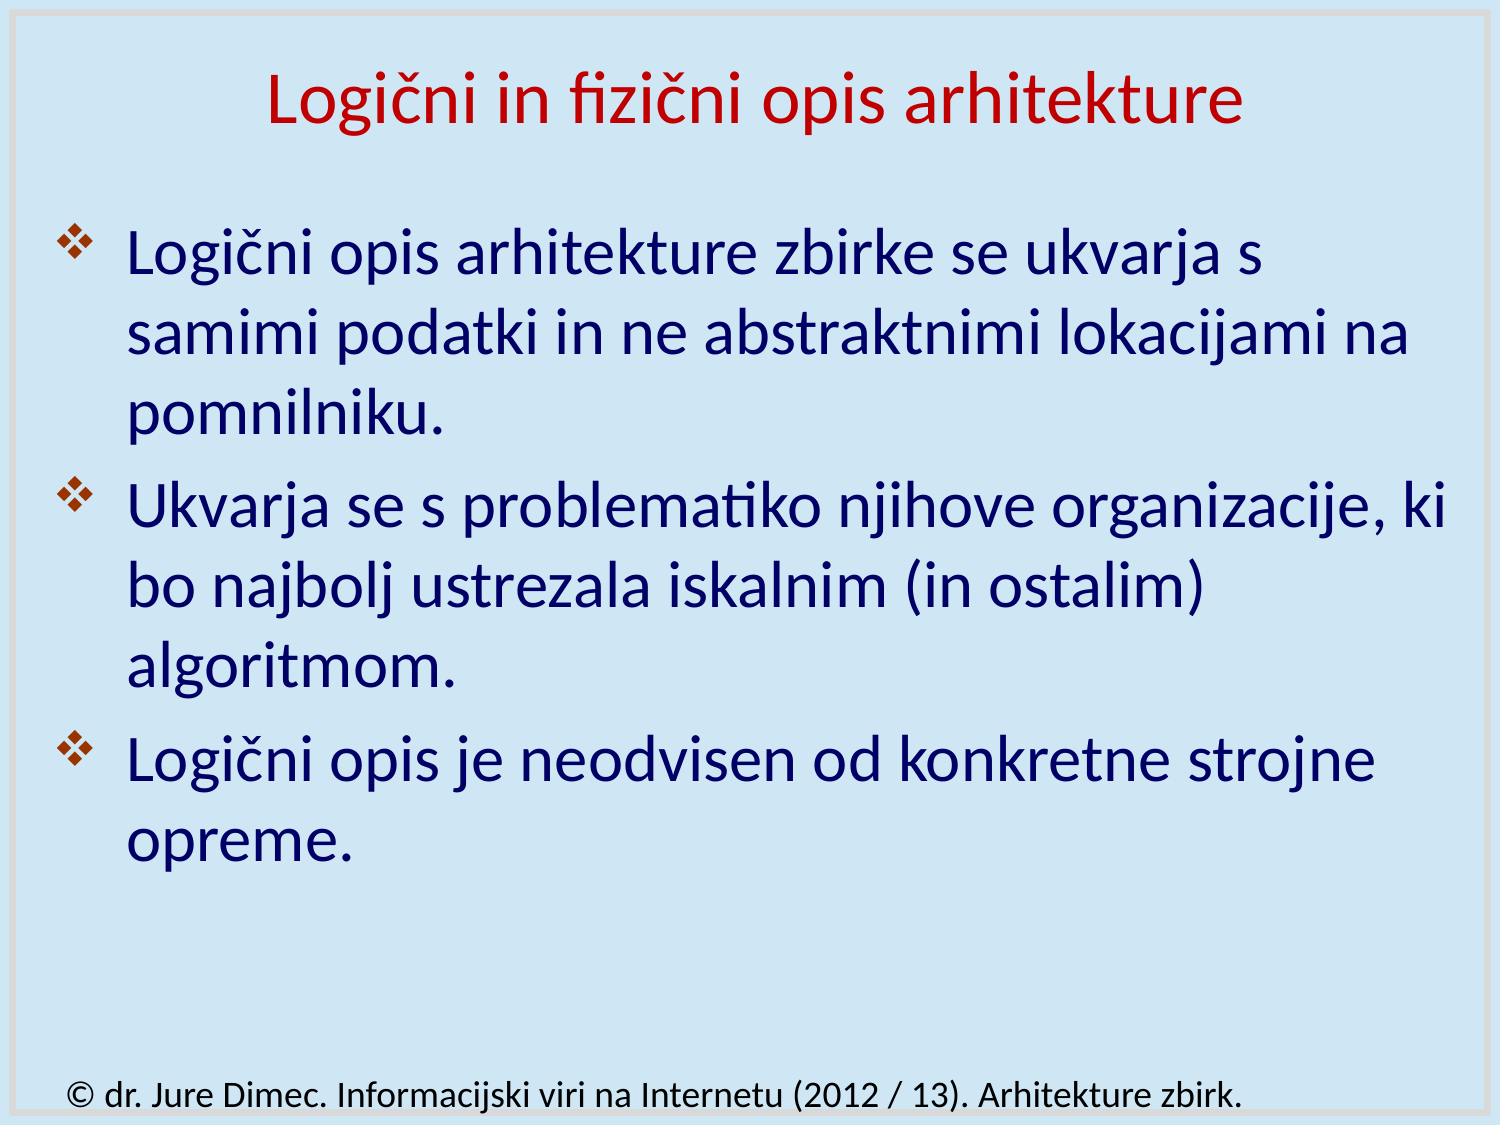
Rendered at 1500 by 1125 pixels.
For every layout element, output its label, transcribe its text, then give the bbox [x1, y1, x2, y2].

title Logični in fizični opis arhitekture [37, 37, 1475, 150]
list Logični opis arhitekture zbirke se ukvarja s samimi podatki in ne abstraktnimi lokacijami na pomnilniku. Ukvarja se s problematiko njihove organizacije, ki bo najbolj ustrezala iskalnim (in ostalim) algoritmom. Logični opis je neodvisen od konkretne strojne opreme. [37, 200, 1475, 1050]
footer © dr. Jure Dimec. Informacijski viri na Internetu (2012 / 13). Arhitekture zbirk. [50, 1062, 1300, 1103]
